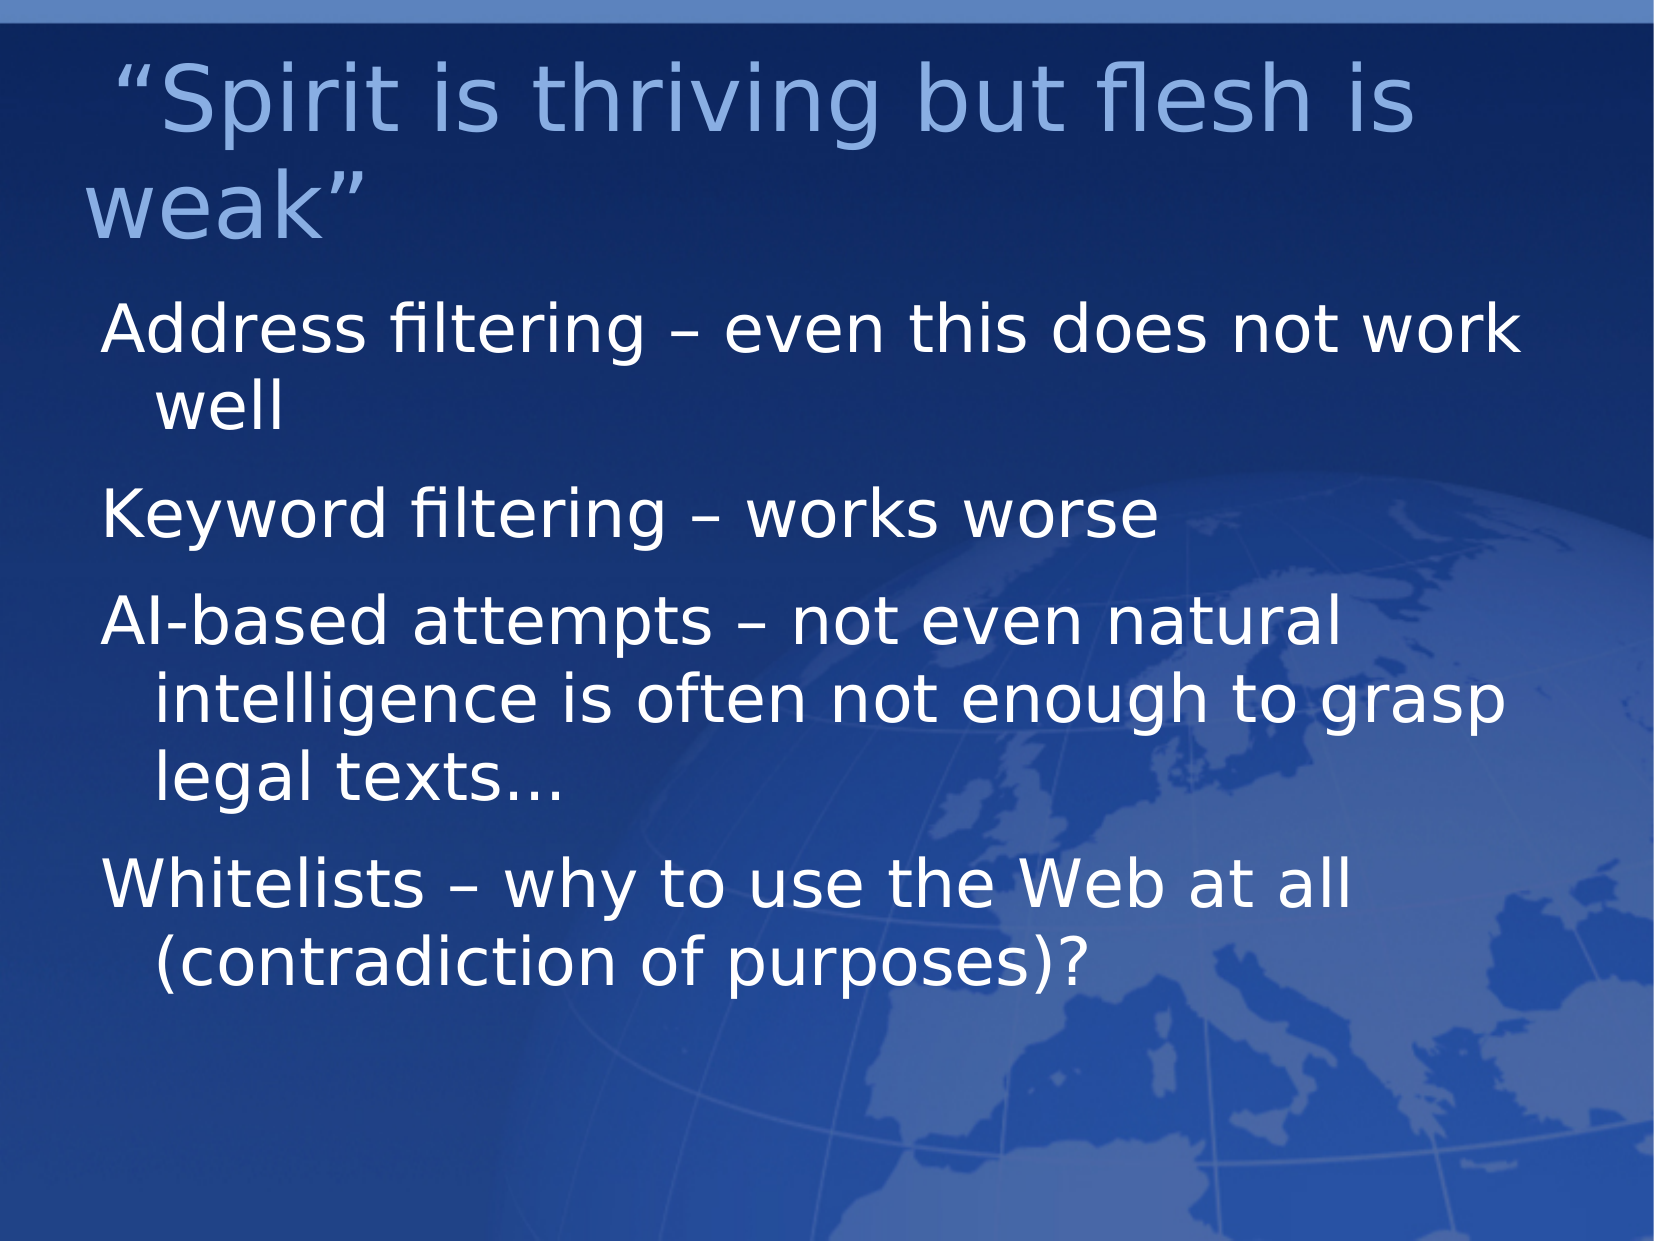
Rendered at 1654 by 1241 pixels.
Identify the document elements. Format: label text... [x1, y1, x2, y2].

title “Spirit is thriving but flesh is weak” [82, 45, 1571, 261]
picture [0, 0, 1654, 1241]
list Address filtering – even this does not work well Keyword filtering – works worse AI-based attempts – not even natural intelligence is often not enough to grasp legal texts... Whitelists – why to use the Web at all (contradiction of purposes)? [82, 290, 1571, 1094]
